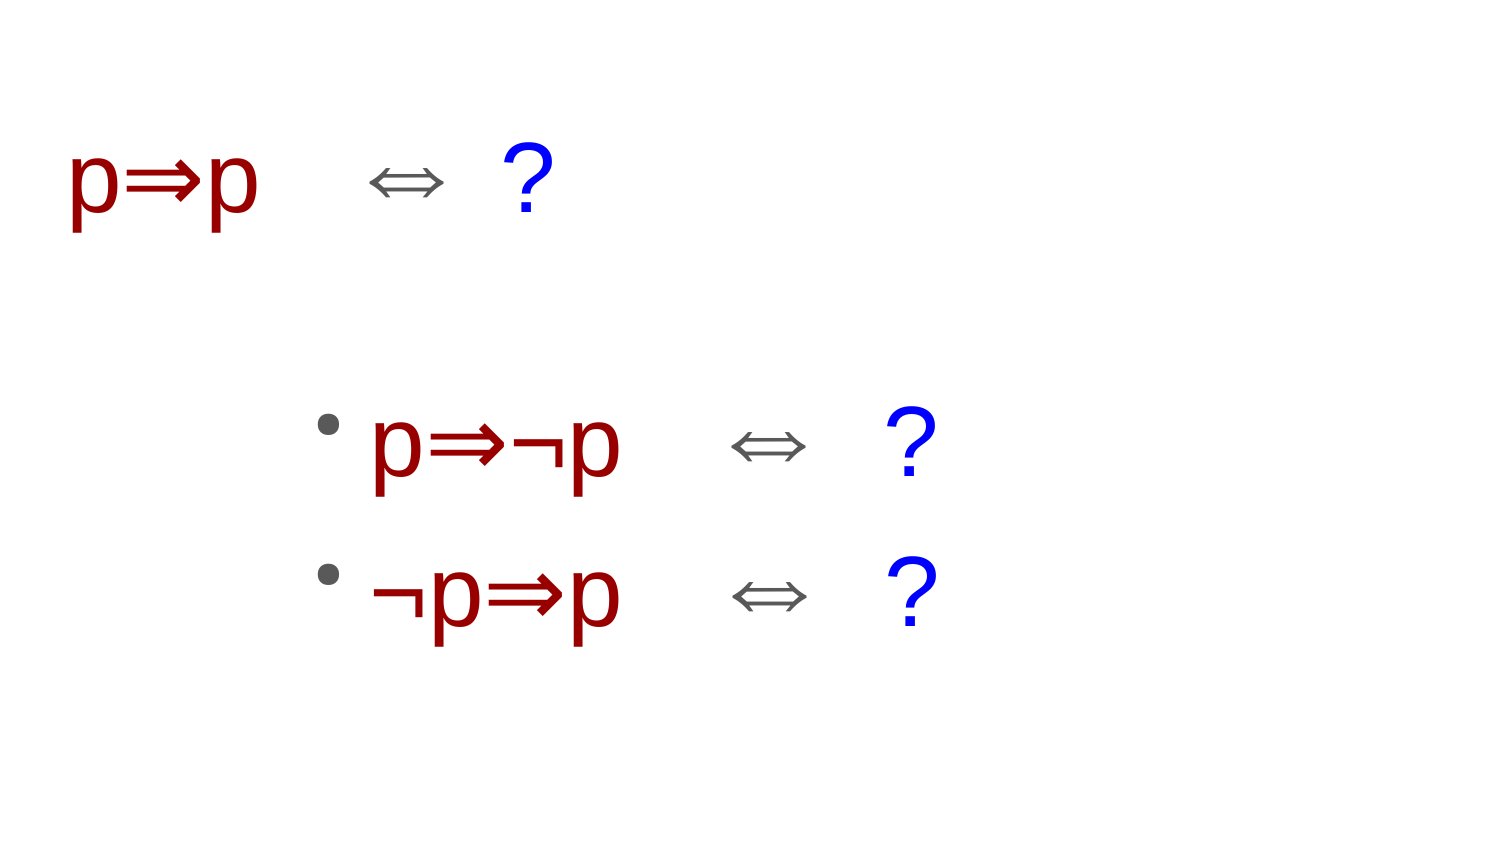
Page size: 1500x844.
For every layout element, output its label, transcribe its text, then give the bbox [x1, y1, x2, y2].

list p⇒¬p ⇔ ? ¬p⇒p ⇔ ? [280, 336, 1128, 786]
title p⇒p ⇔ ? [51, 72, 1449, 265]
